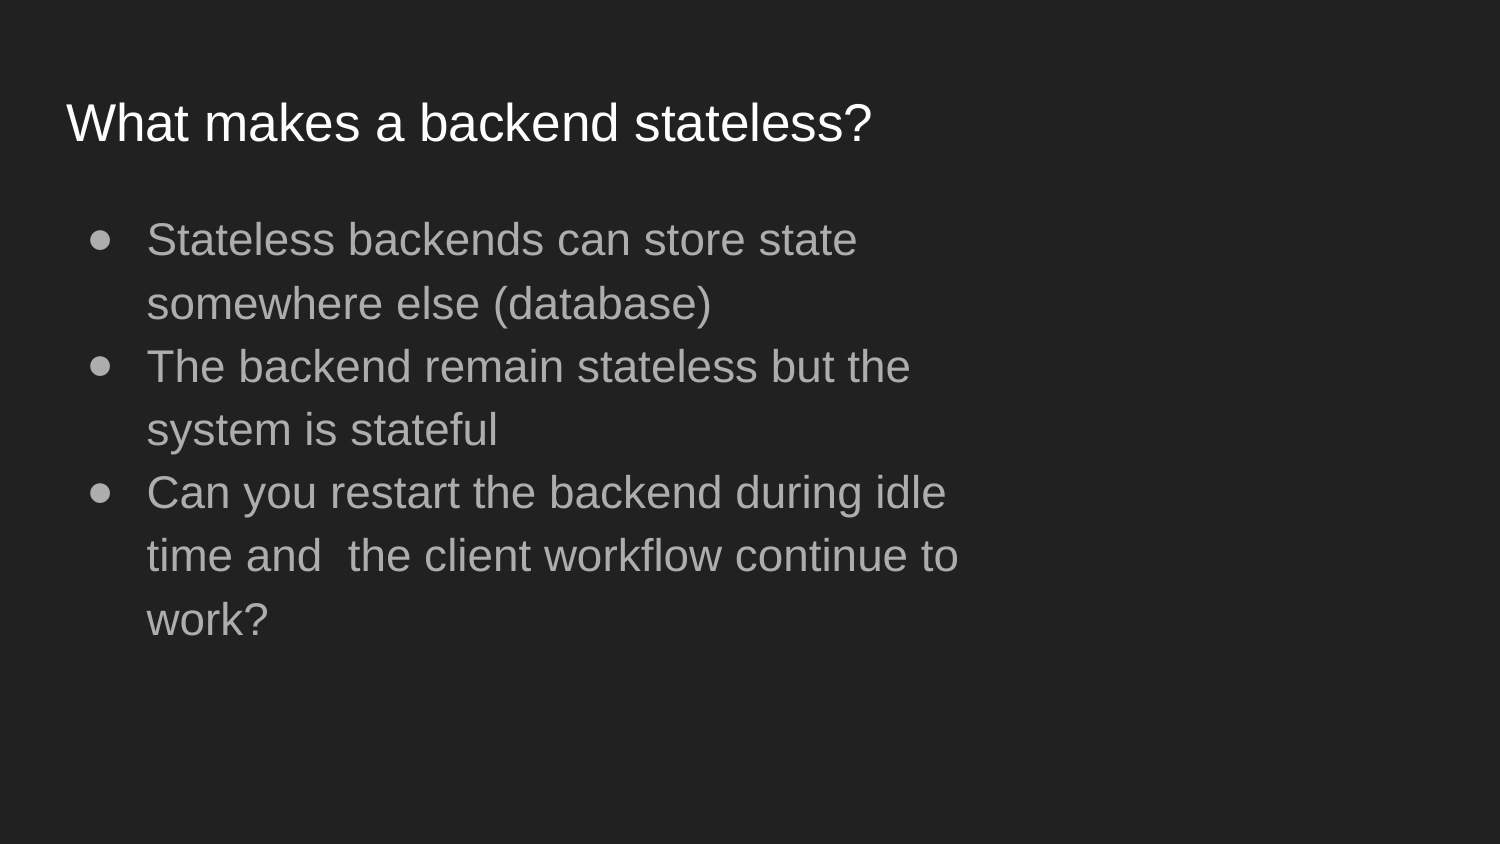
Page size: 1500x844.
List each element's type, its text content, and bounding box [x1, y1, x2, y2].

list Stateless backends can store state somewhere else (database) The backend remain stateless but the system is stateful Can you restart the backend during idle time and the client workflow continue to work? [56, 186, 1057, 777]
title What makes a backend stateless? [51, 72, 1449, 167]
